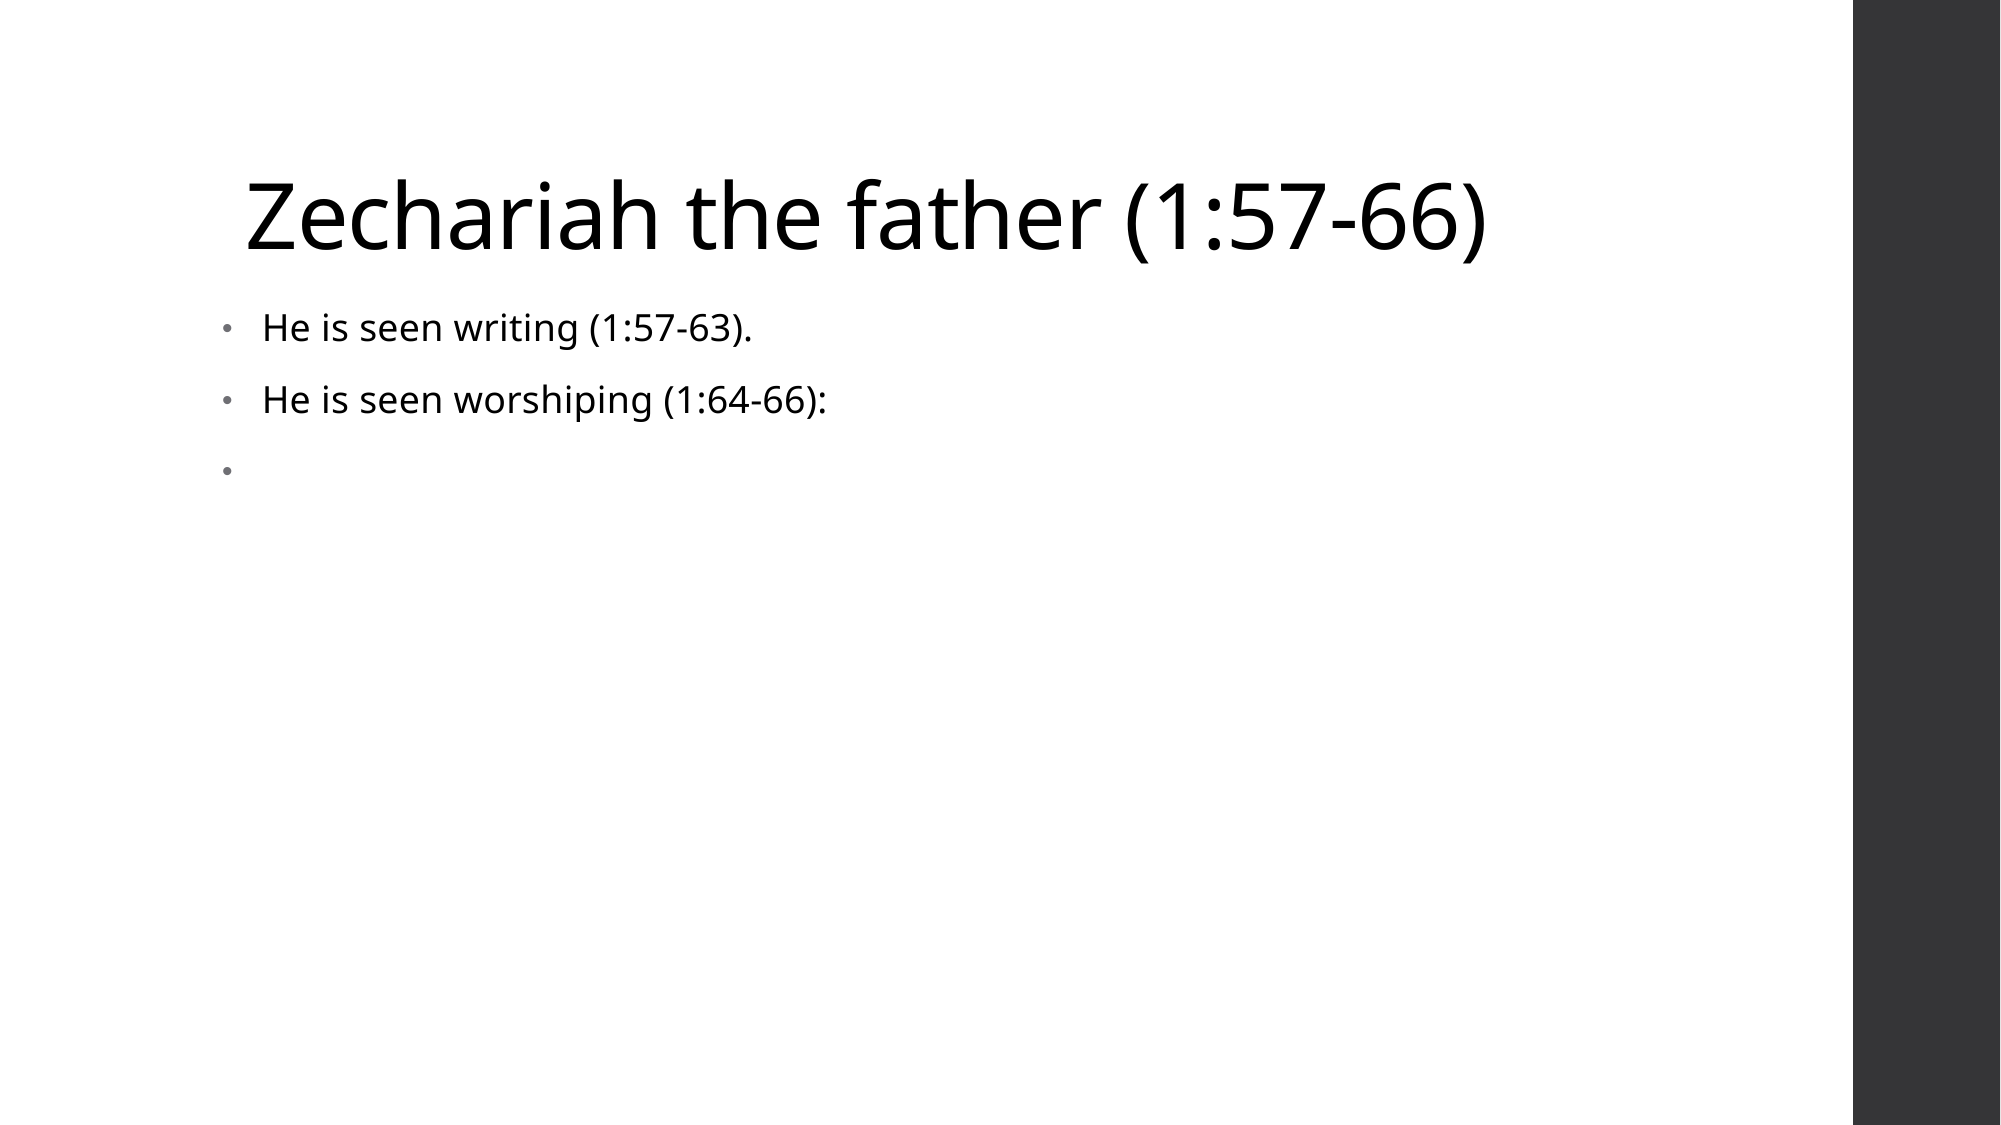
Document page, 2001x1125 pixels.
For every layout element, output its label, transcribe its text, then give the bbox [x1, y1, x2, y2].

title Zechariah the father (1:57-66) [206, 60, 1797, 278]
list He is seen writing (1:57-63). He is seen worshiping (1:64-66): [206, 299, 1617, 1014]
